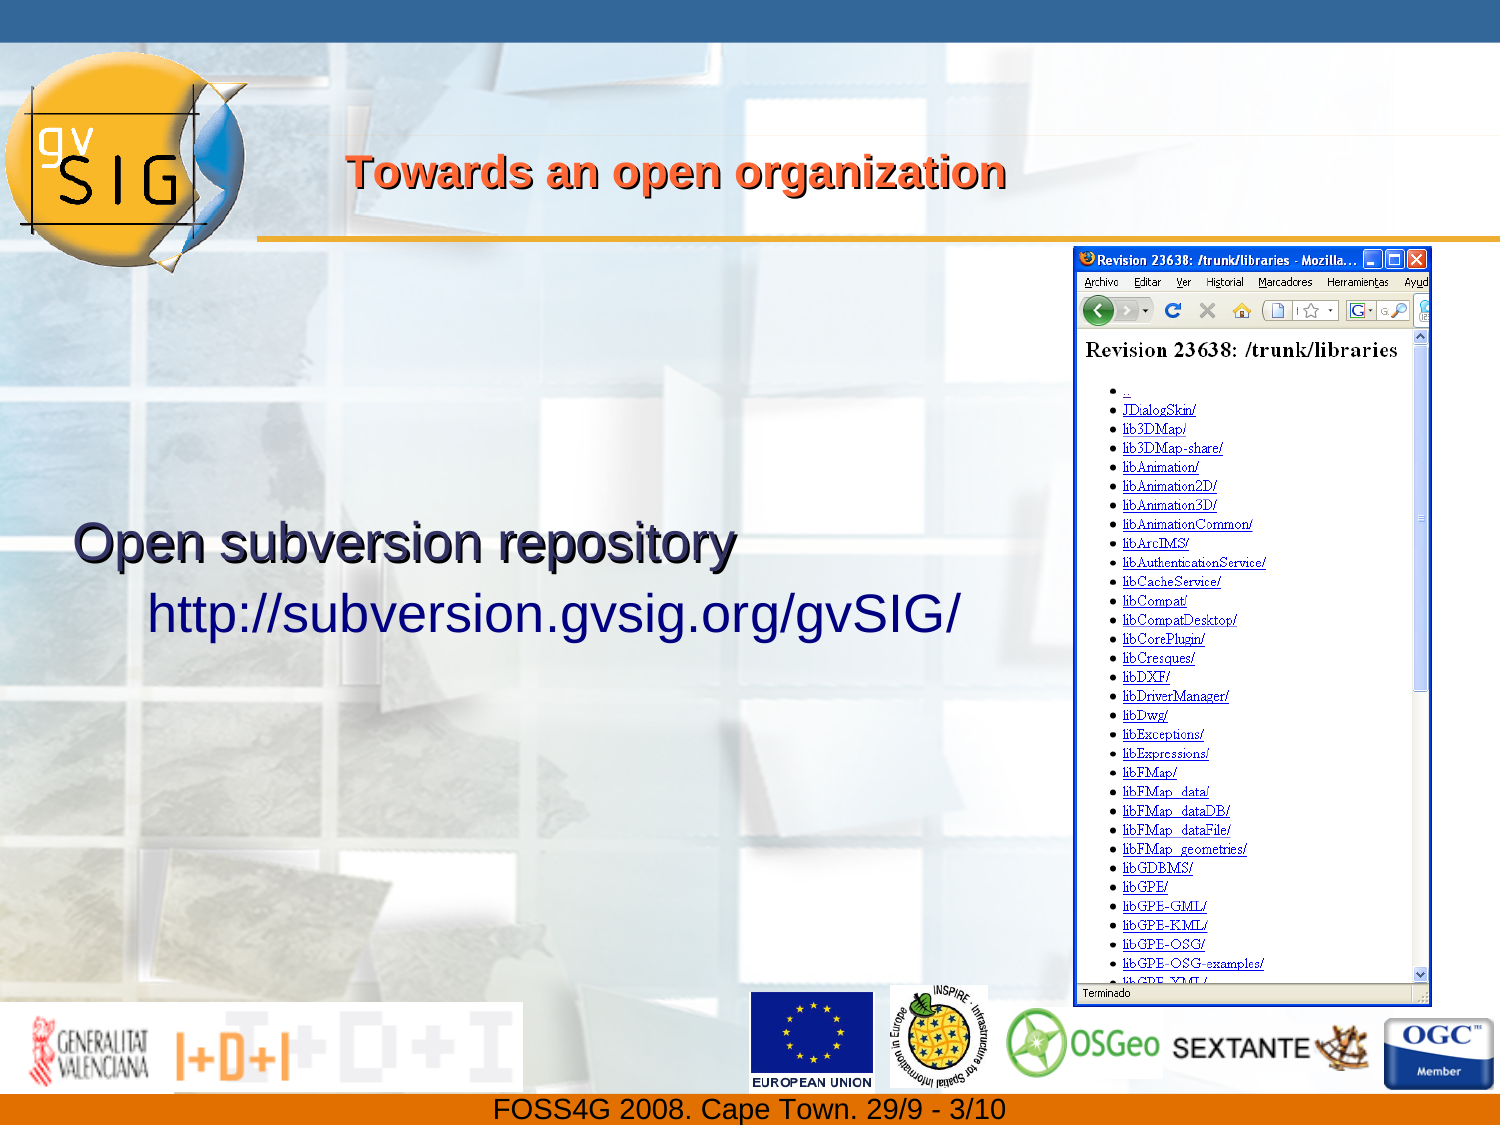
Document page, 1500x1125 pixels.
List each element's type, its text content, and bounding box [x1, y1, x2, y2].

picture [0, 49, 250, 276]
picture [749, 992, 875, 1093]
list Open subversion repository http://subversion.gvsig.org/gvSIG/ [71, 517, 1073, 681]
picture [0, 1002, 523, 1094]
picture [890, 985, 988, 1088]
picture [1003, 246, 1432, 1079]
text_box Towards an open organization [344, 148, 1008, 201]
picture [1384, 1018, 1494, 1090]
picture [1171, 1023, 1375, 1071]
